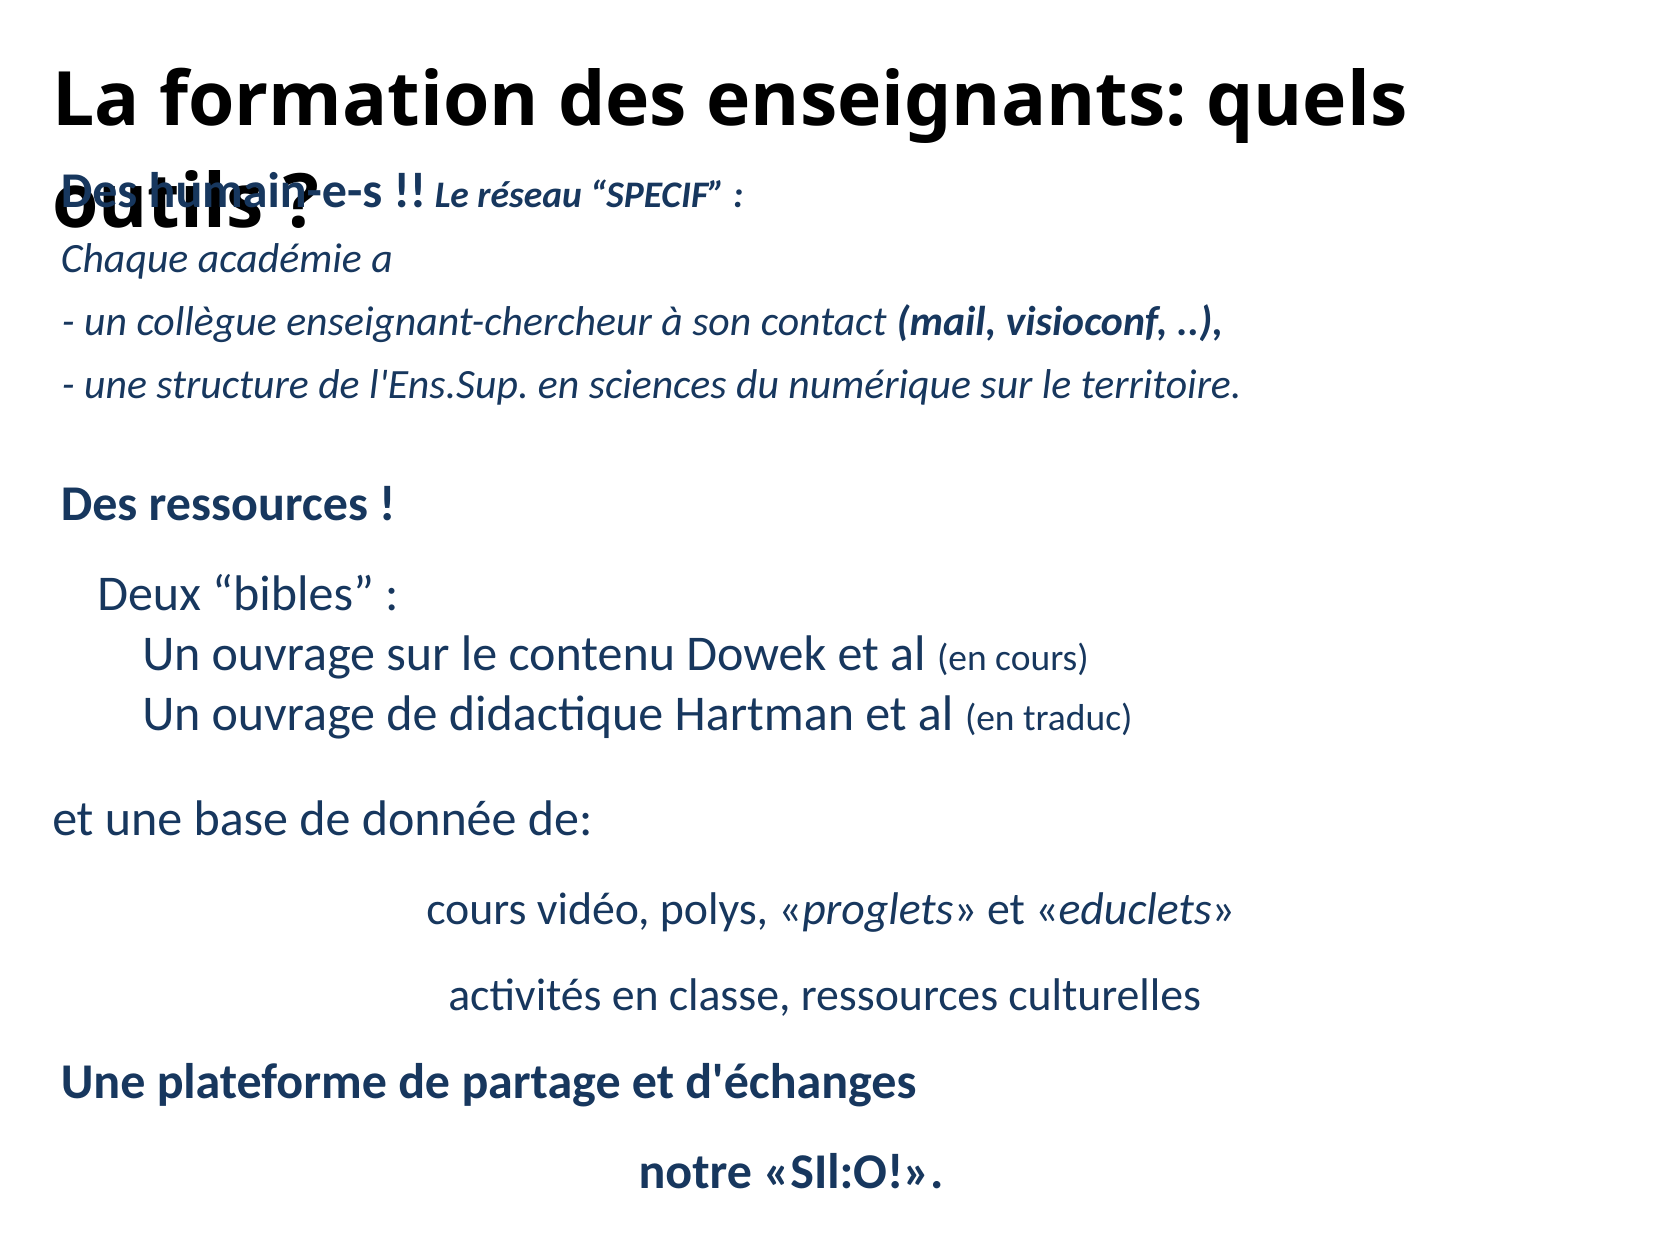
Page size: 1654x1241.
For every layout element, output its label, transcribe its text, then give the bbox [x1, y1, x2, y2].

list Des humain-e-s !! Le réseau “SPECIF” : Chaque académie a - un collègue enseignant-chercheur à son contact (mail, visioconf, ..), - une structure de l'Ens.Sup. en sciences du numérique sur le territoire. Des ressources ! Deux “bibles” : Un ouvrage sur le contenu Dowek et al (en cours) Un ouvrage de didactique Hartman et al (en traduc) et une base de donnée de: cours vidéo, polys, «proglets» et «educlets» activités en classe, ressources culturelles Une plateforme de partage et d'échanges notre «SIl:O!». [37, 150, 1613, 1201]
text_box La formation des enseignants: quels outils ? [37, 37, 1576, 149]
